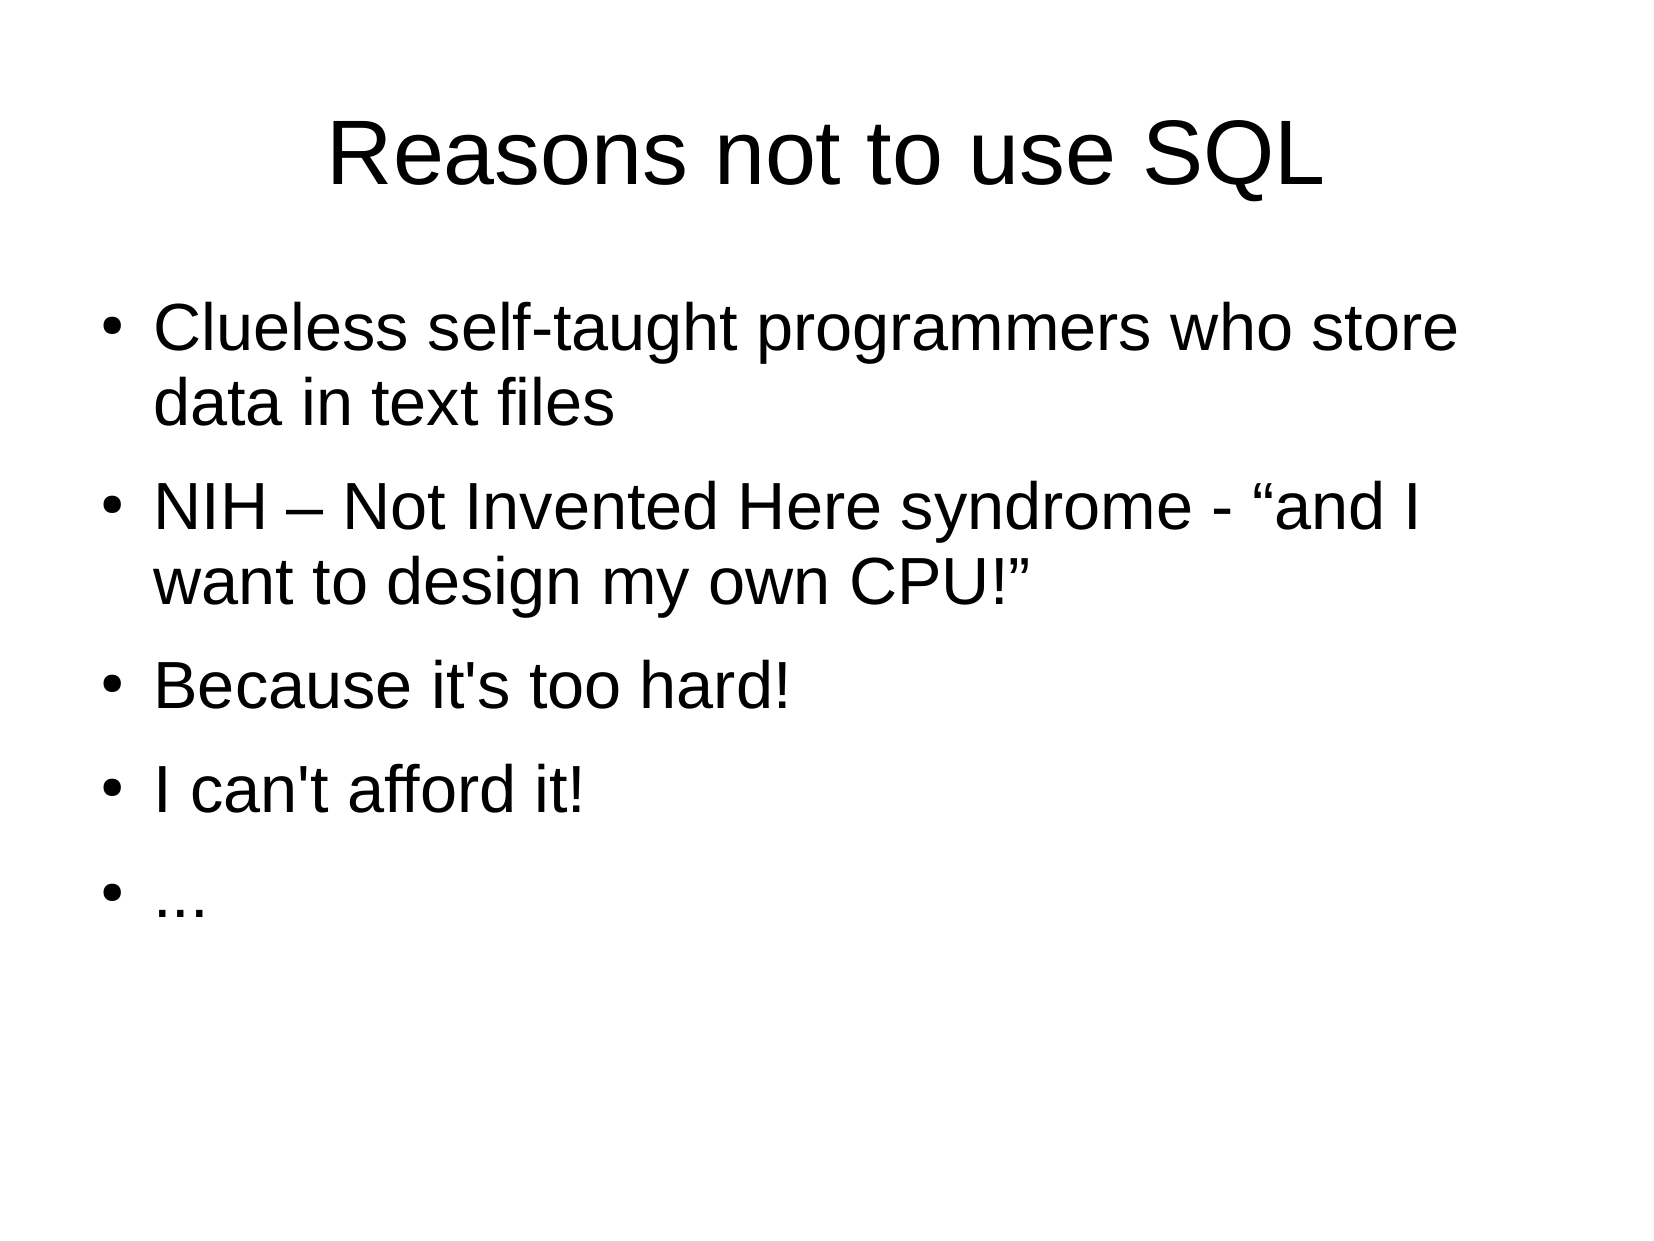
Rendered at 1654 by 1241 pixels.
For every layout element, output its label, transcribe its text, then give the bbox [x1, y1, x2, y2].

list Clueless self-taught programmers who store data in text files NIH – Not Invented Here syndrome - “and I want to design my own CPU!” Because it's too hard! I can't afford it! ... [82, 290, 1571, 1109]
title Reasons not to use SQL [82, 49, 1571, 257]
